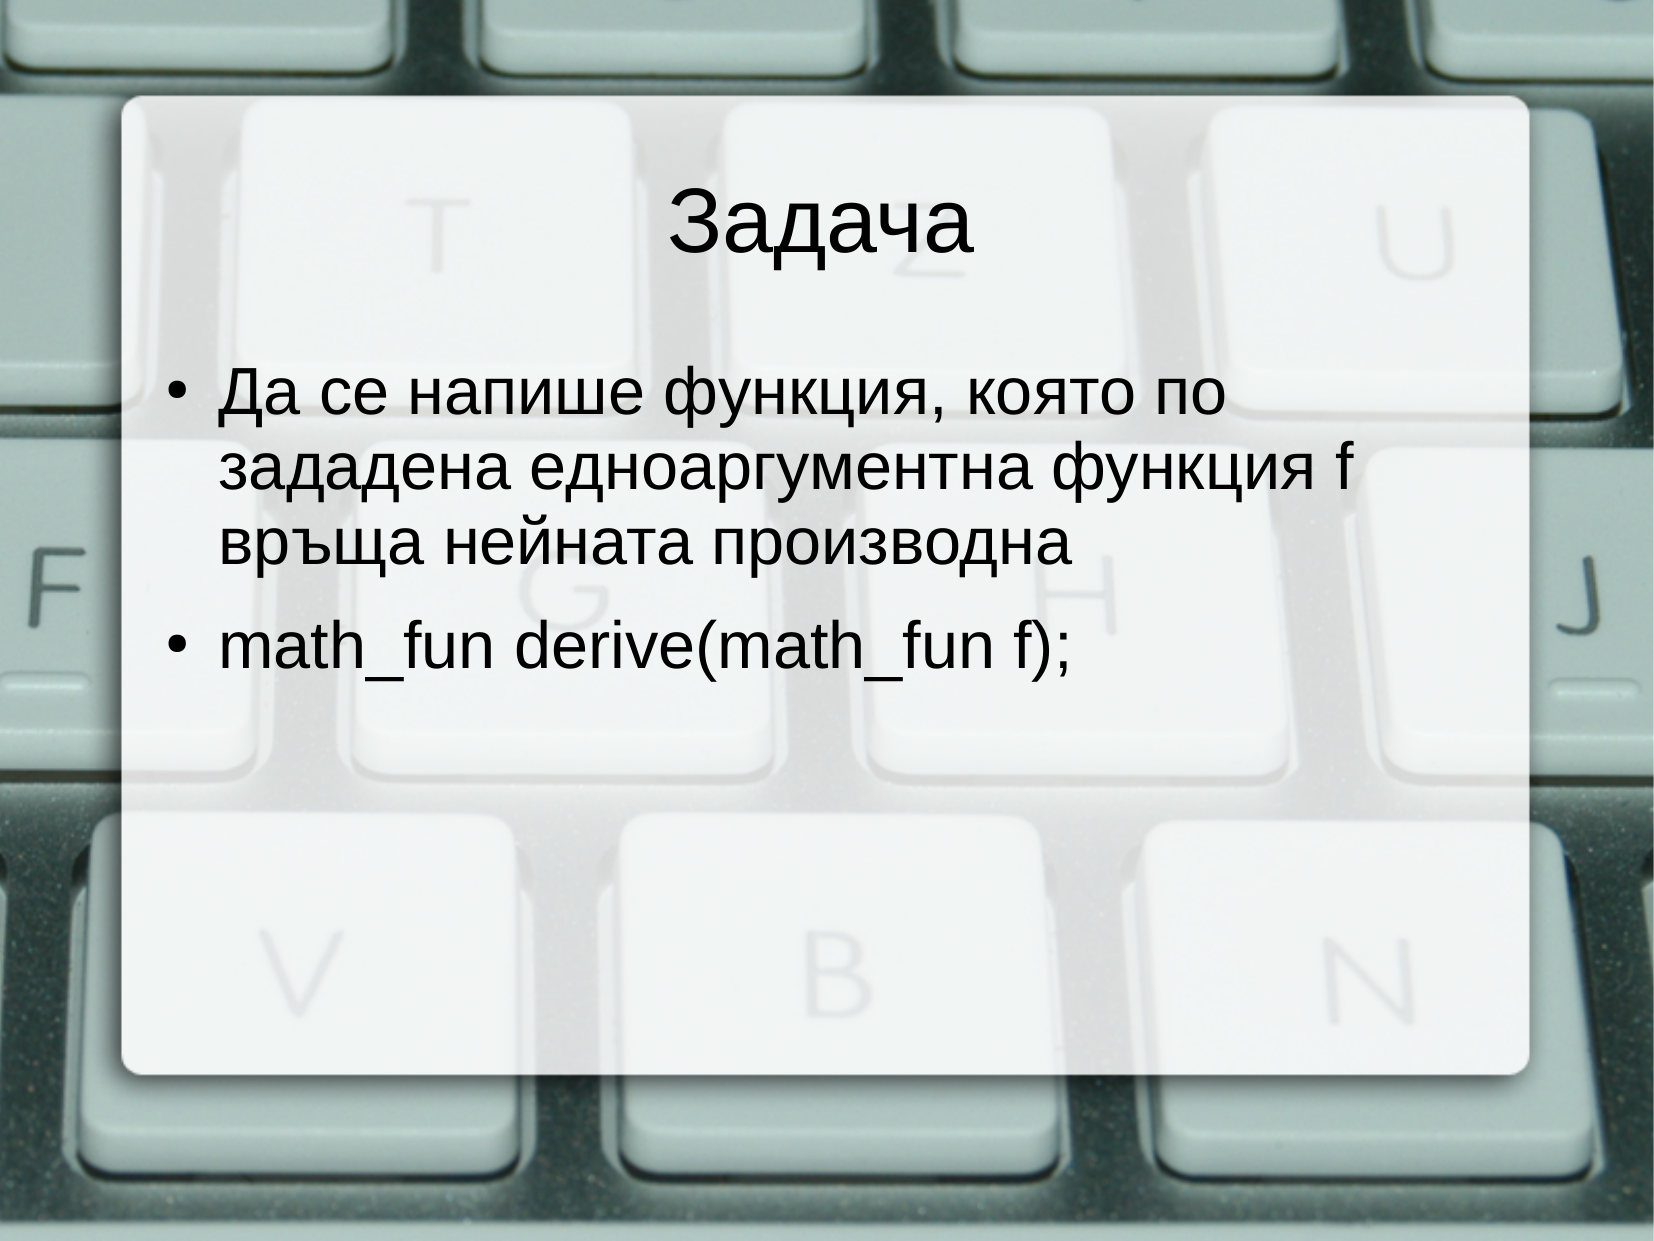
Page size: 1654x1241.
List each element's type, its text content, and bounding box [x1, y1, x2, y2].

title Задача [135, 117, 1506, 325]
list Да се напише функция, която по зададена едноаргументна функция f връща нейната производна math_fun derive(math_fun f); [147, 354, 1506, 1074]
picture [0, 0, 1654, 1241]
